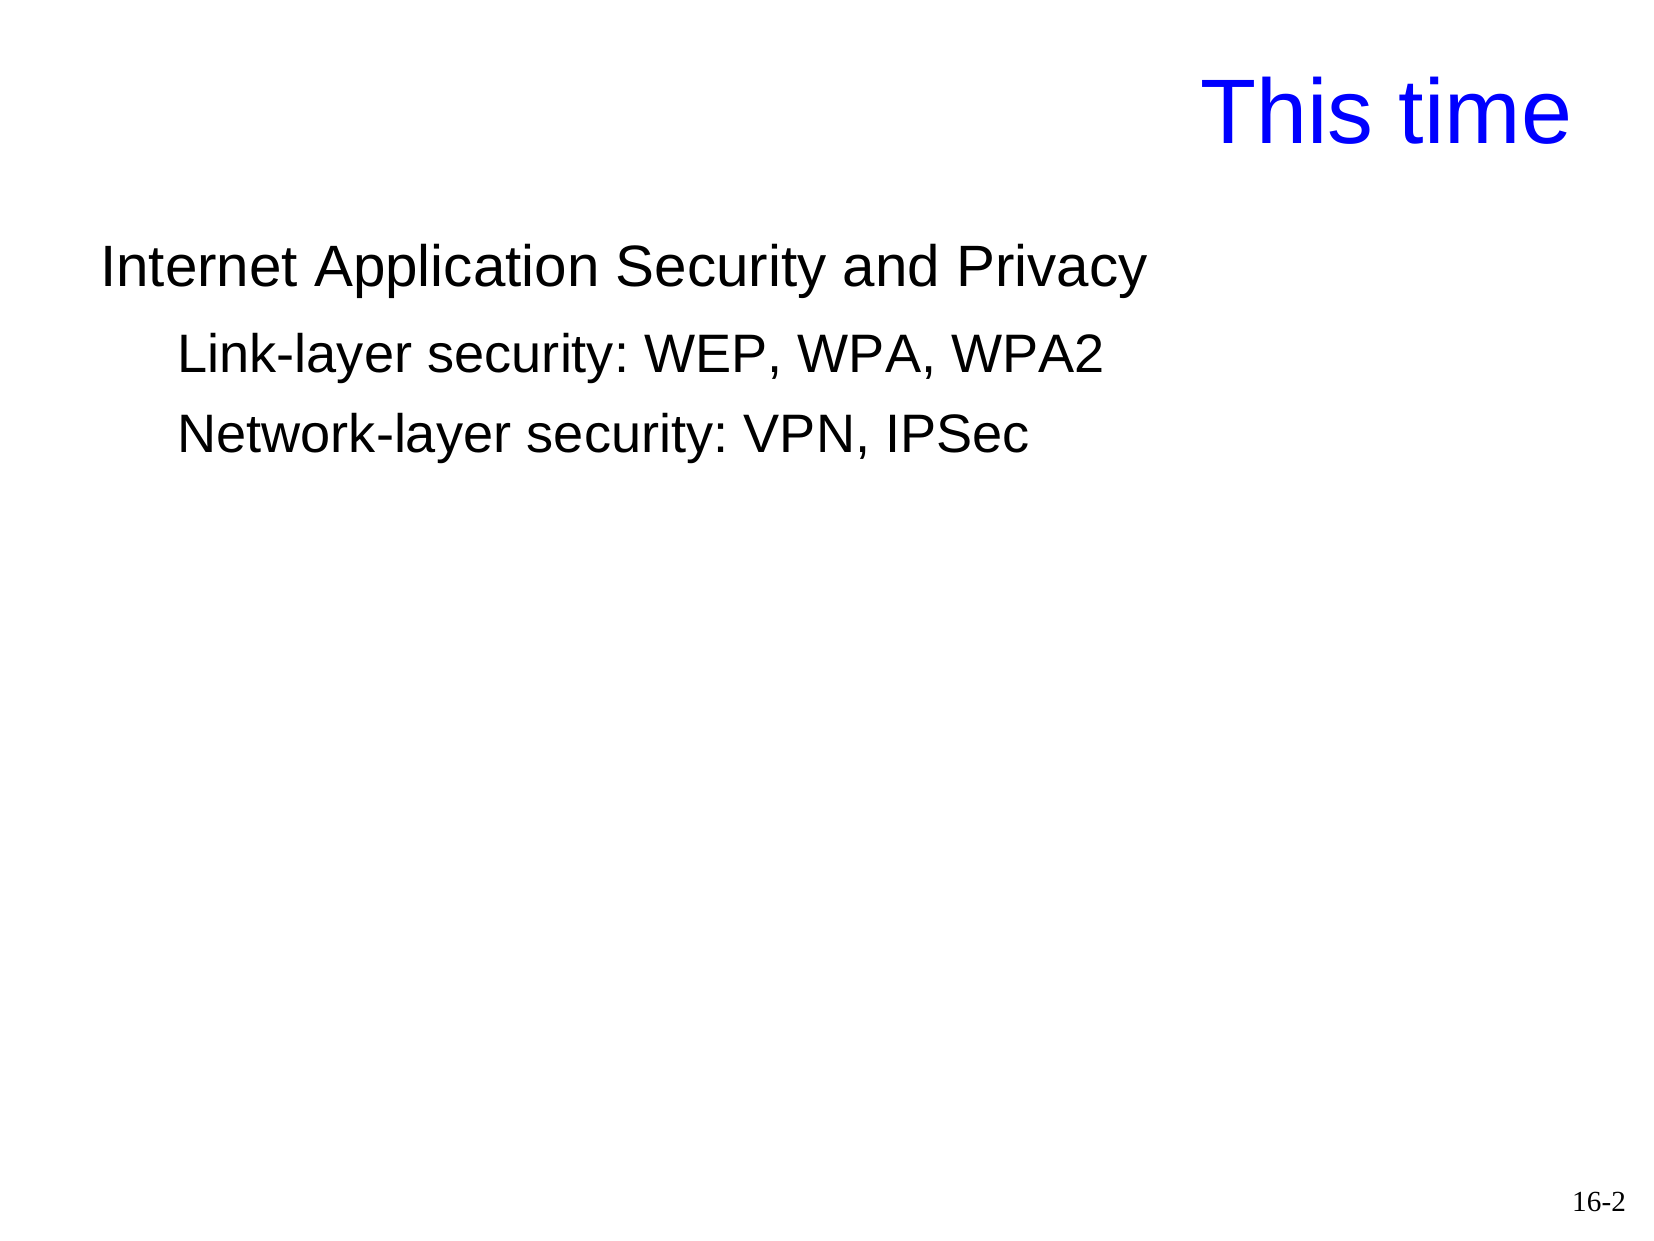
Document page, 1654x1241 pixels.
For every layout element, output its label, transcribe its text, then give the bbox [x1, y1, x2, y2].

title This time [84, 18, 1573, 211]
list Internet Application Security and Privacy Link-layer security: WEP, WPA, WPA2 Network-layer security: VPN, IPSec [82, 237, 1571, 1161]
